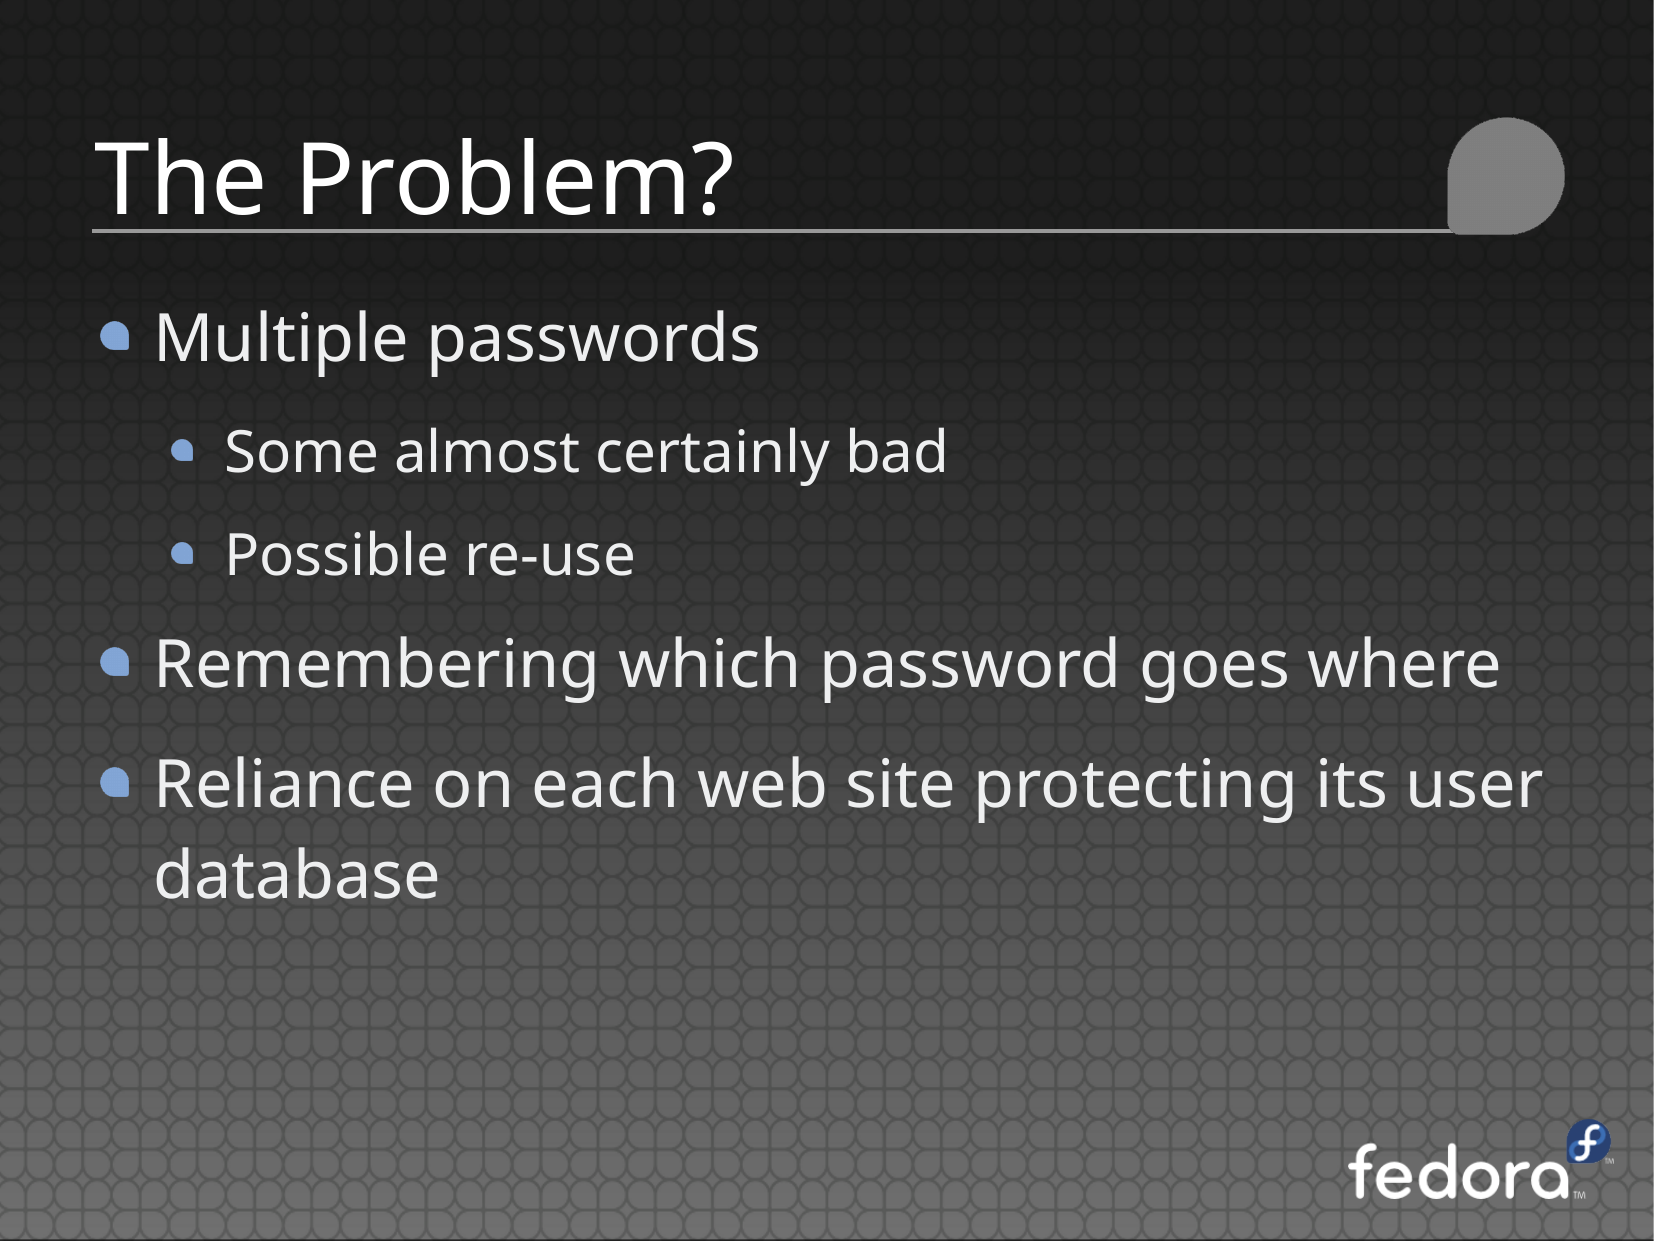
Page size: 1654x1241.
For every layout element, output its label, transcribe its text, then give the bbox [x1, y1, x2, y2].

list Multiple passwords Some almost certainly bad Possible re-use Remembering which password goes where Reliance on each web site protecting its user database [82, 290, 1571, 1094]
title The Problem? [94, 100, 1426, 251]
picture [0, 0, 1654, 1241]
